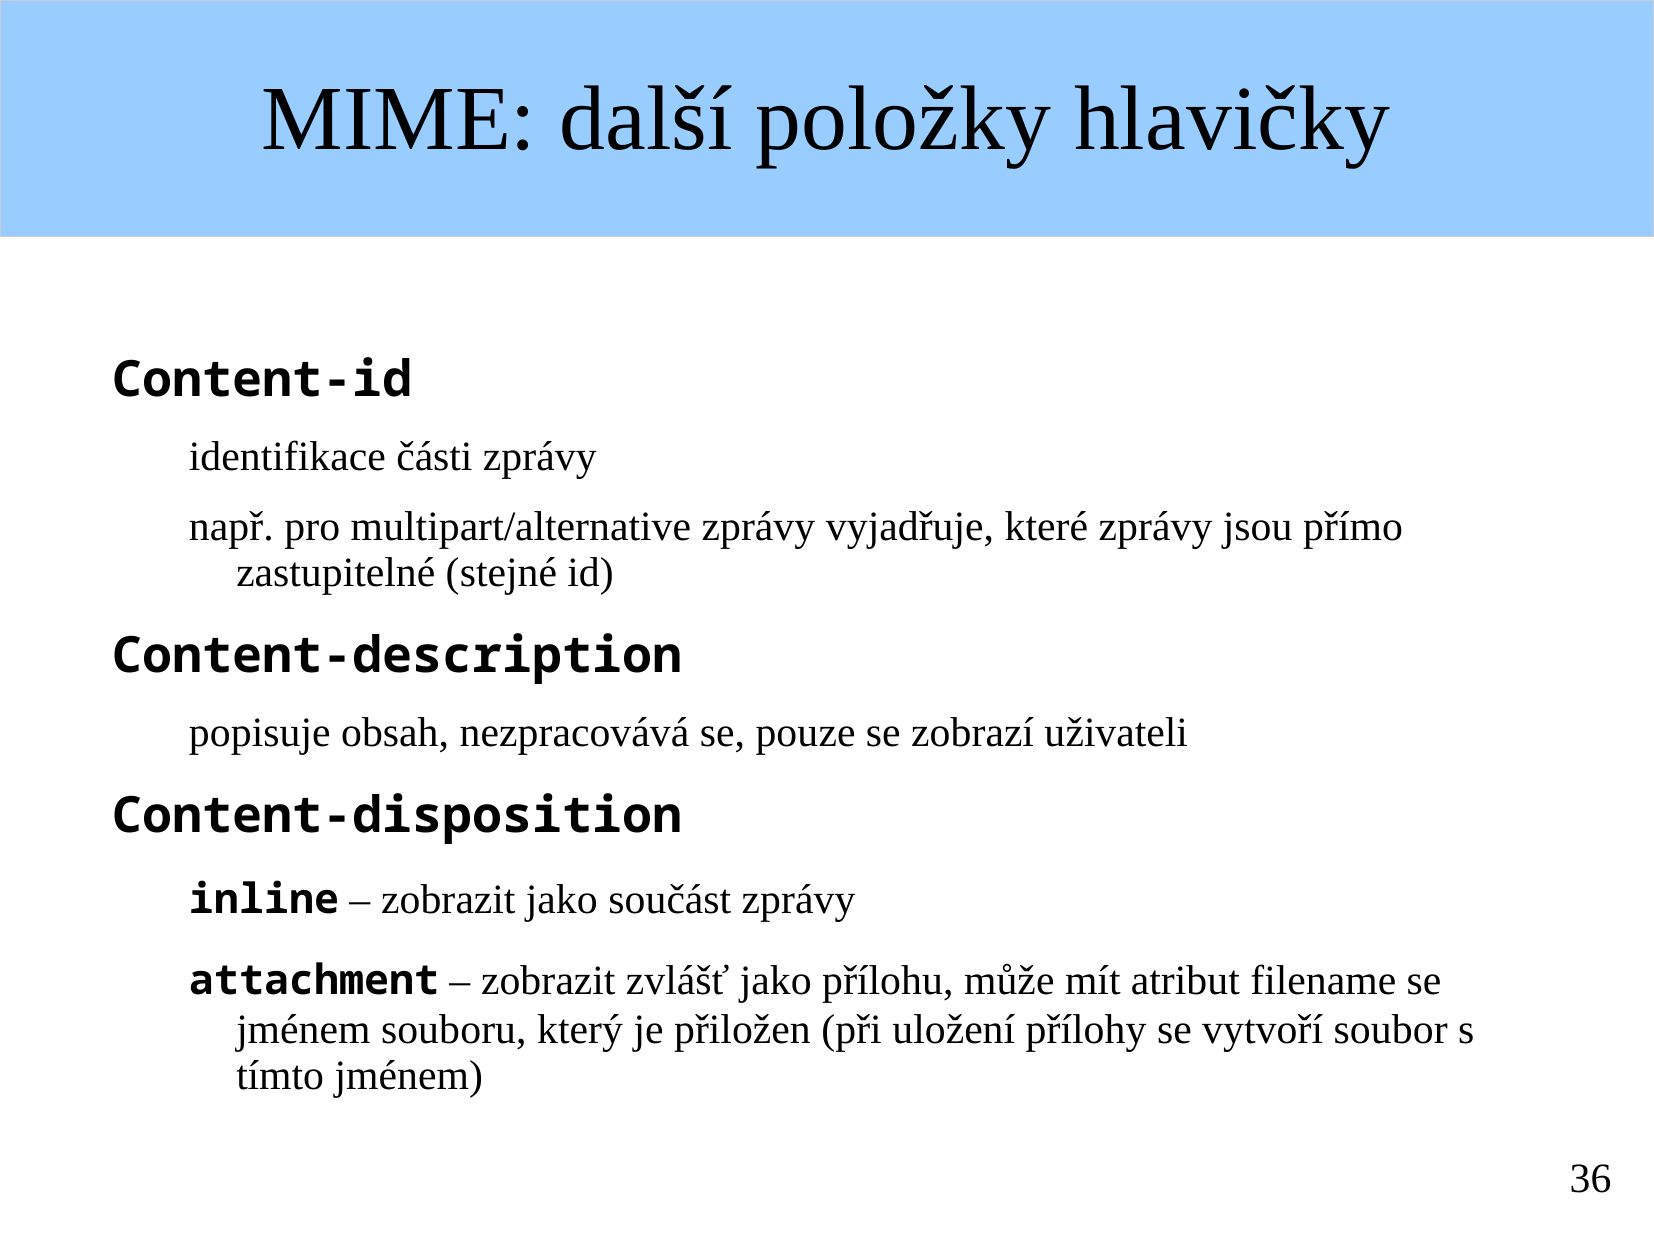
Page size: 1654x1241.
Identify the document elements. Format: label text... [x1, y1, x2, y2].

list Content-id identifikace části zprávy např. pro multipart/alternative zprávy vyjadřuje, které zprávy jsou přímo zastupitelné (stejné id) Content-description popisuje obsah, nezpracovává se, pouze se zobrazí uživateli Content-disposition inline – zobrazit jako součást zprávy attachment – zobrazit zvlášť jako přílohu, může mít atribut filename se jménem souboru, který je přiložen (při uložení přílohy se vytvoří soubor s tímto jménem) [94, 342, 1571, 1175]
title MIME: další položky hlavičky [0, 0, 1654, 237]
